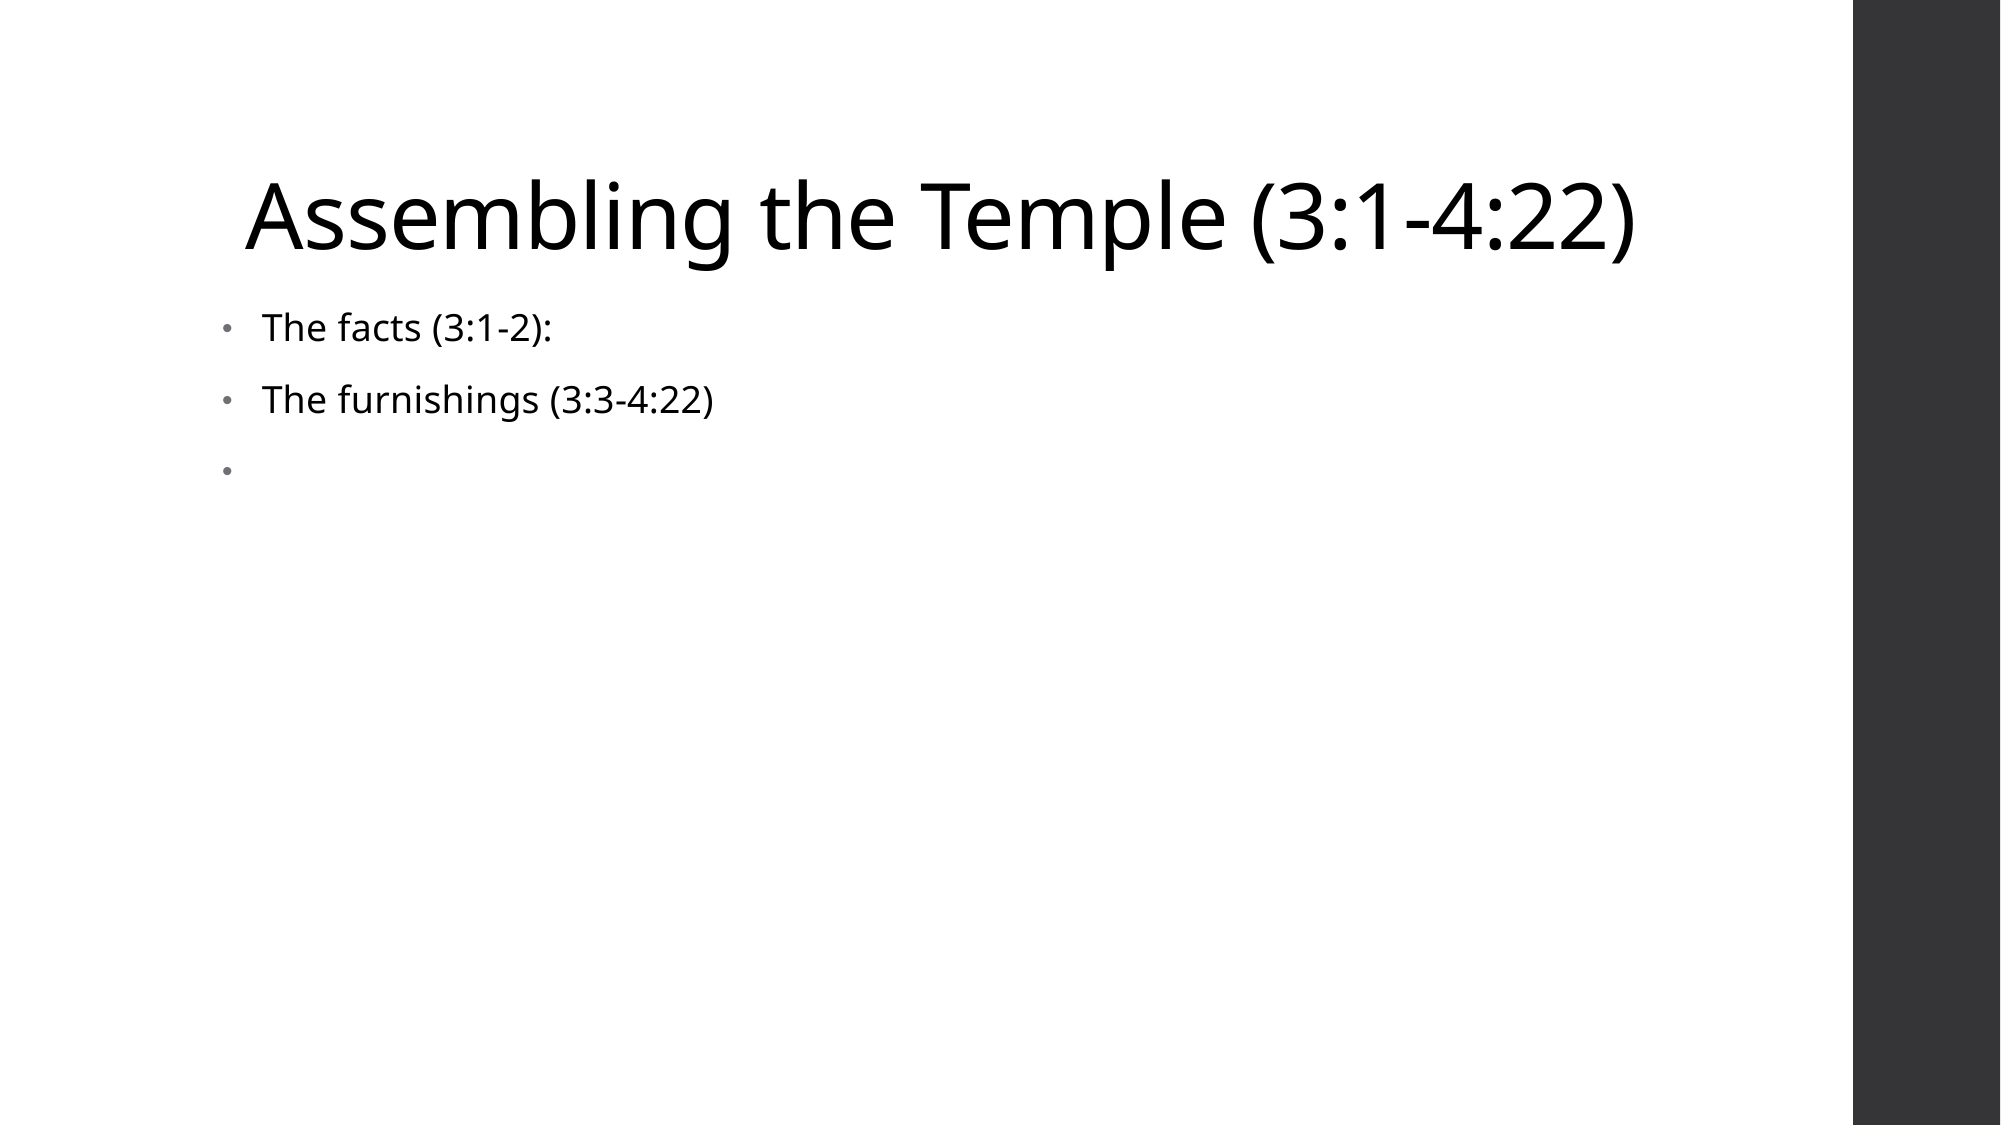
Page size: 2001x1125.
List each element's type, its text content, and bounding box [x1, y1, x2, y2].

title Assembling the Temple (3:1-4:22) [206, 60, 1797, 278]
list The facts (3:1-2): The furnishings (3:3-4:22) [206, 299, 1617, 1014]
